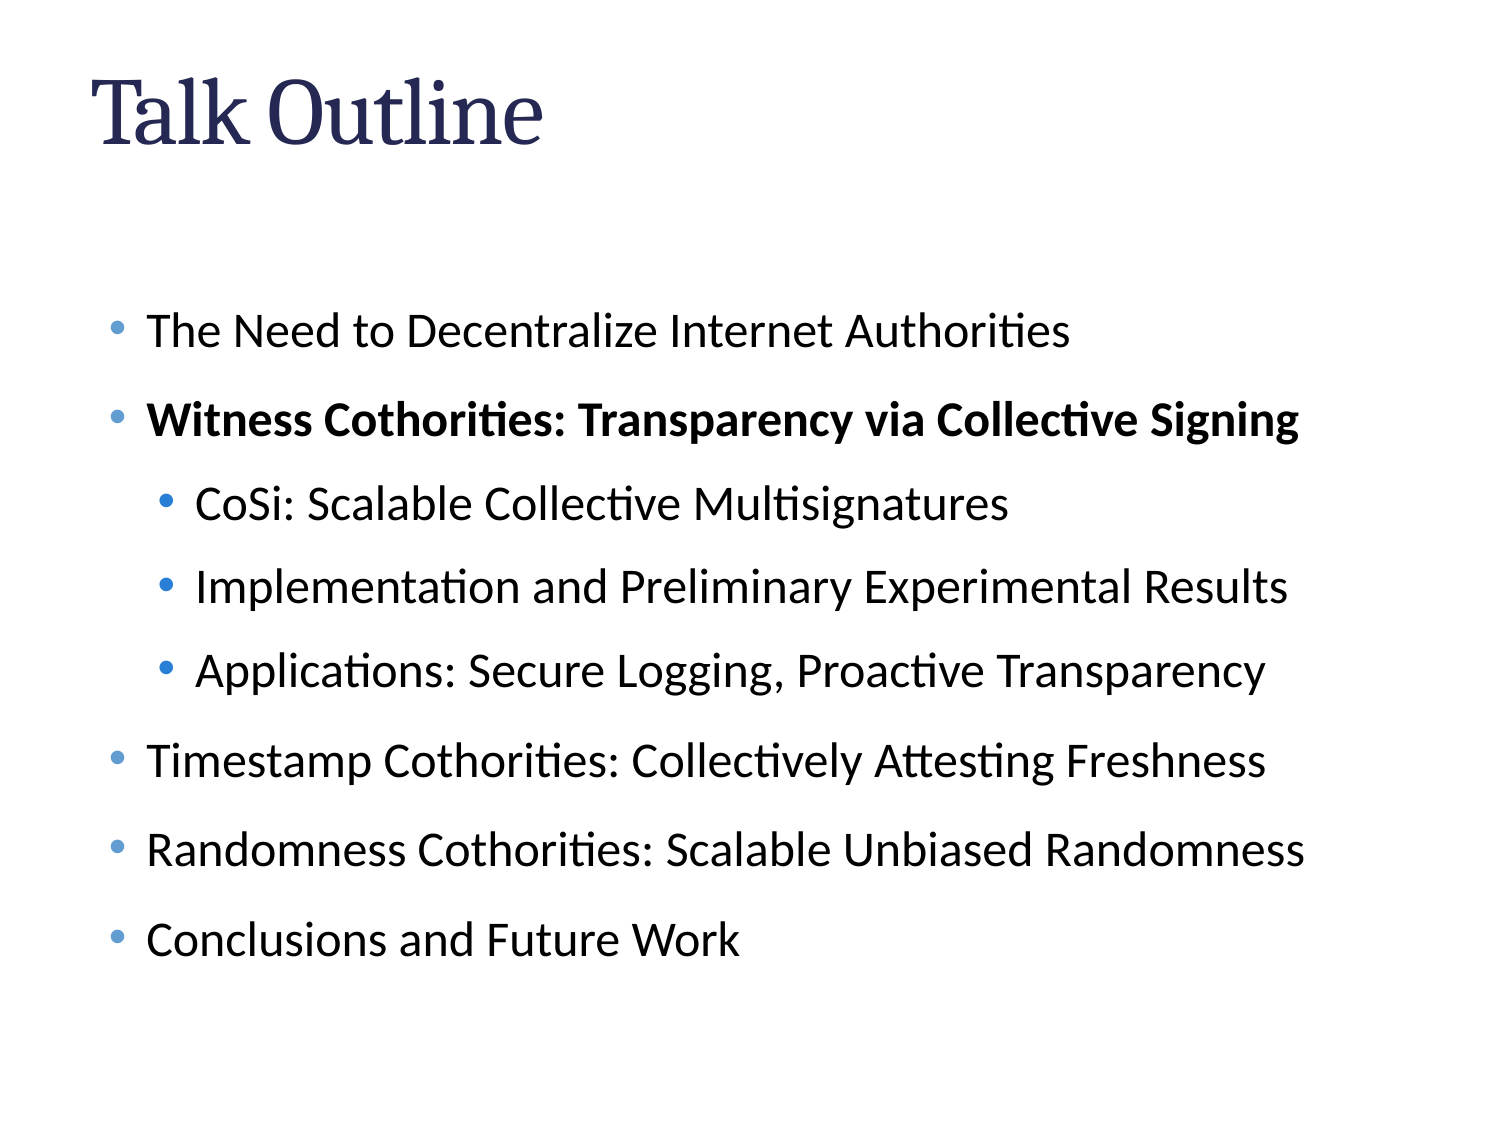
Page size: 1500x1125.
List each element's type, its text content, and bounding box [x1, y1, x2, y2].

title Talk Outline [75, 12, 1325, 200]
list The Need to Decentralize Internet Authorities Witness Cothorities: Transparency via Collective Signing CoSi: Scalable Collective Multisignatures Implementation and Preliminary Experimental Results Applications: Secure Logging, Proactive Transparency Timestamp Cothorities: Collectively Attesting Freshness Randomness Cothorities: Scalable Unbiased Randomness Conclusions and Future Work [75, 200, 1325, 1063]
